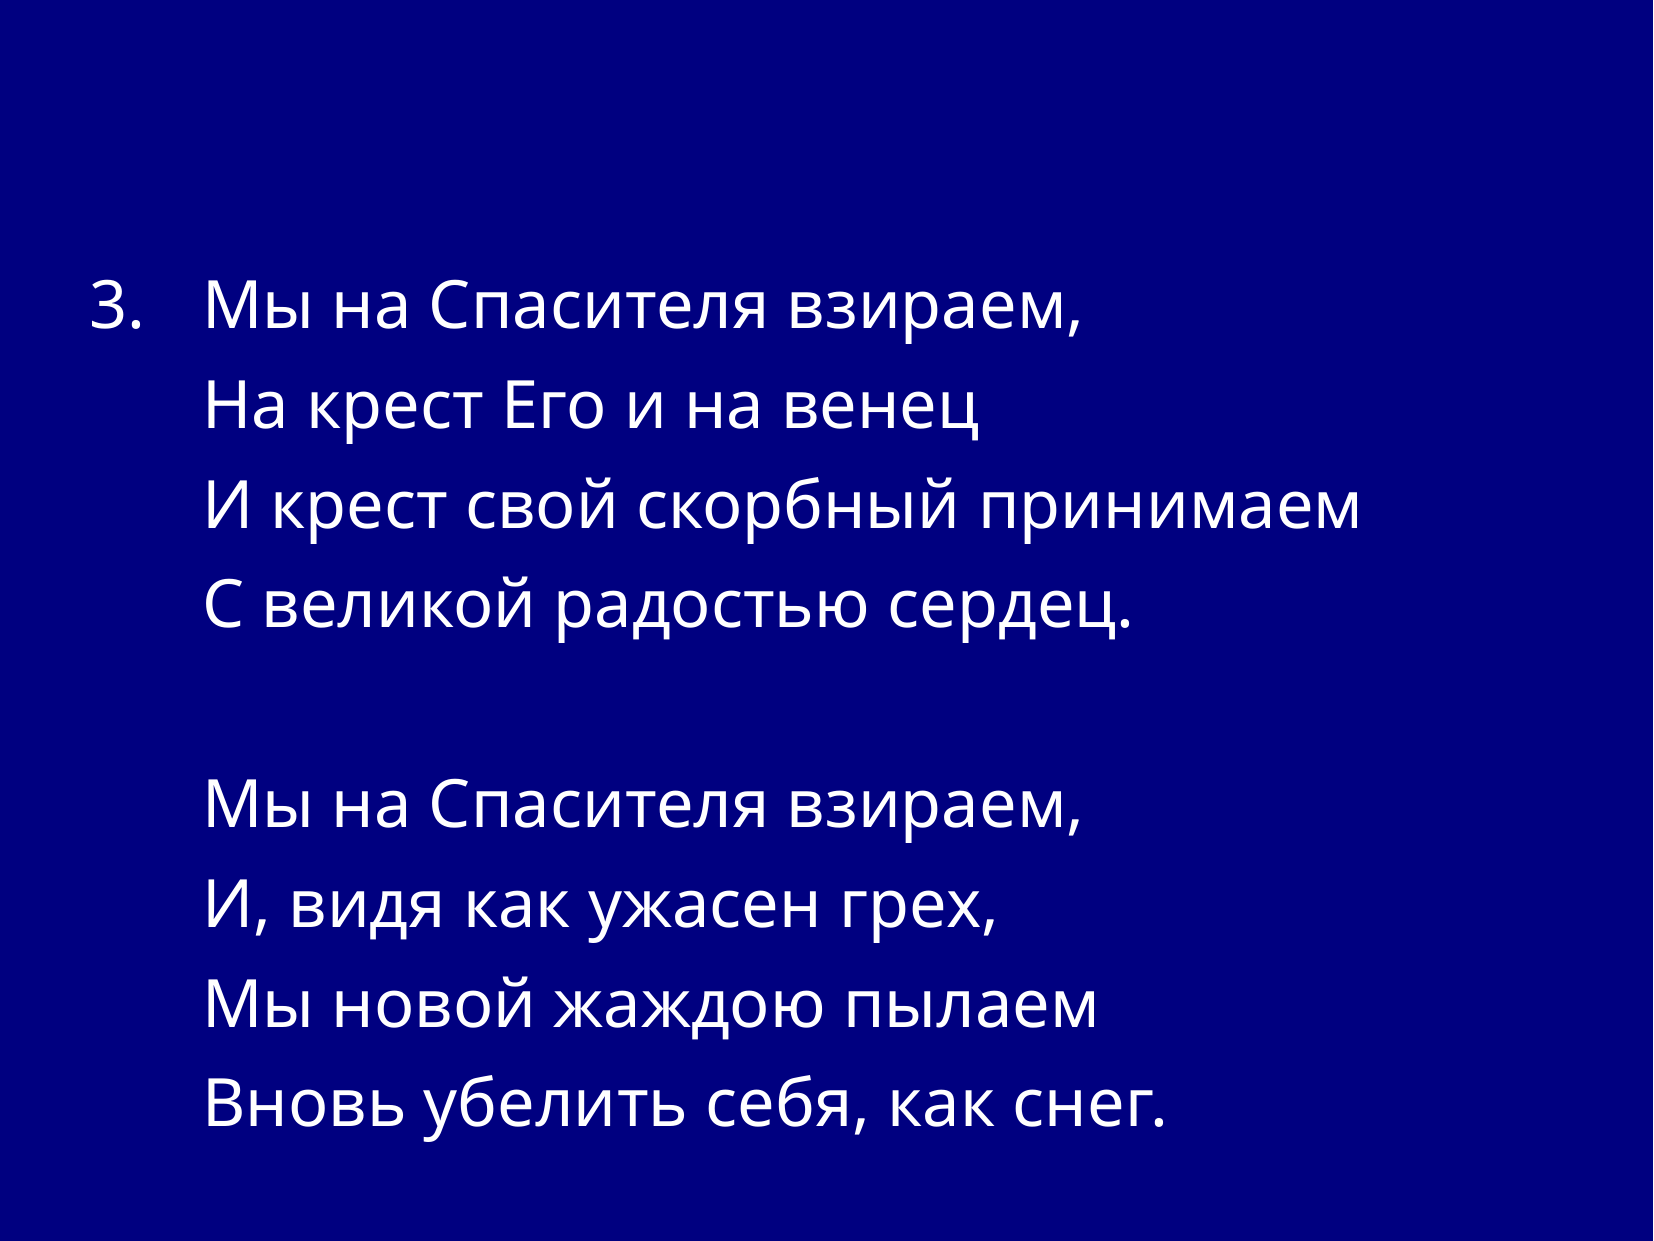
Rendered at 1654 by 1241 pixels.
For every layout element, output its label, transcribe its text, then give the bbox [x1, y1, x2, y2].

text_box 3. Мы на Спасителя взираем, На крест Его и на венец И крест свой скорбный принимаем С великой радостью сердец. Мы на Спасителя взираем, И, видя как ужасен грех, Мы новой жаждою пылаем Вновь убелить себя, как снег. [75, 150, 1576, 1163]
